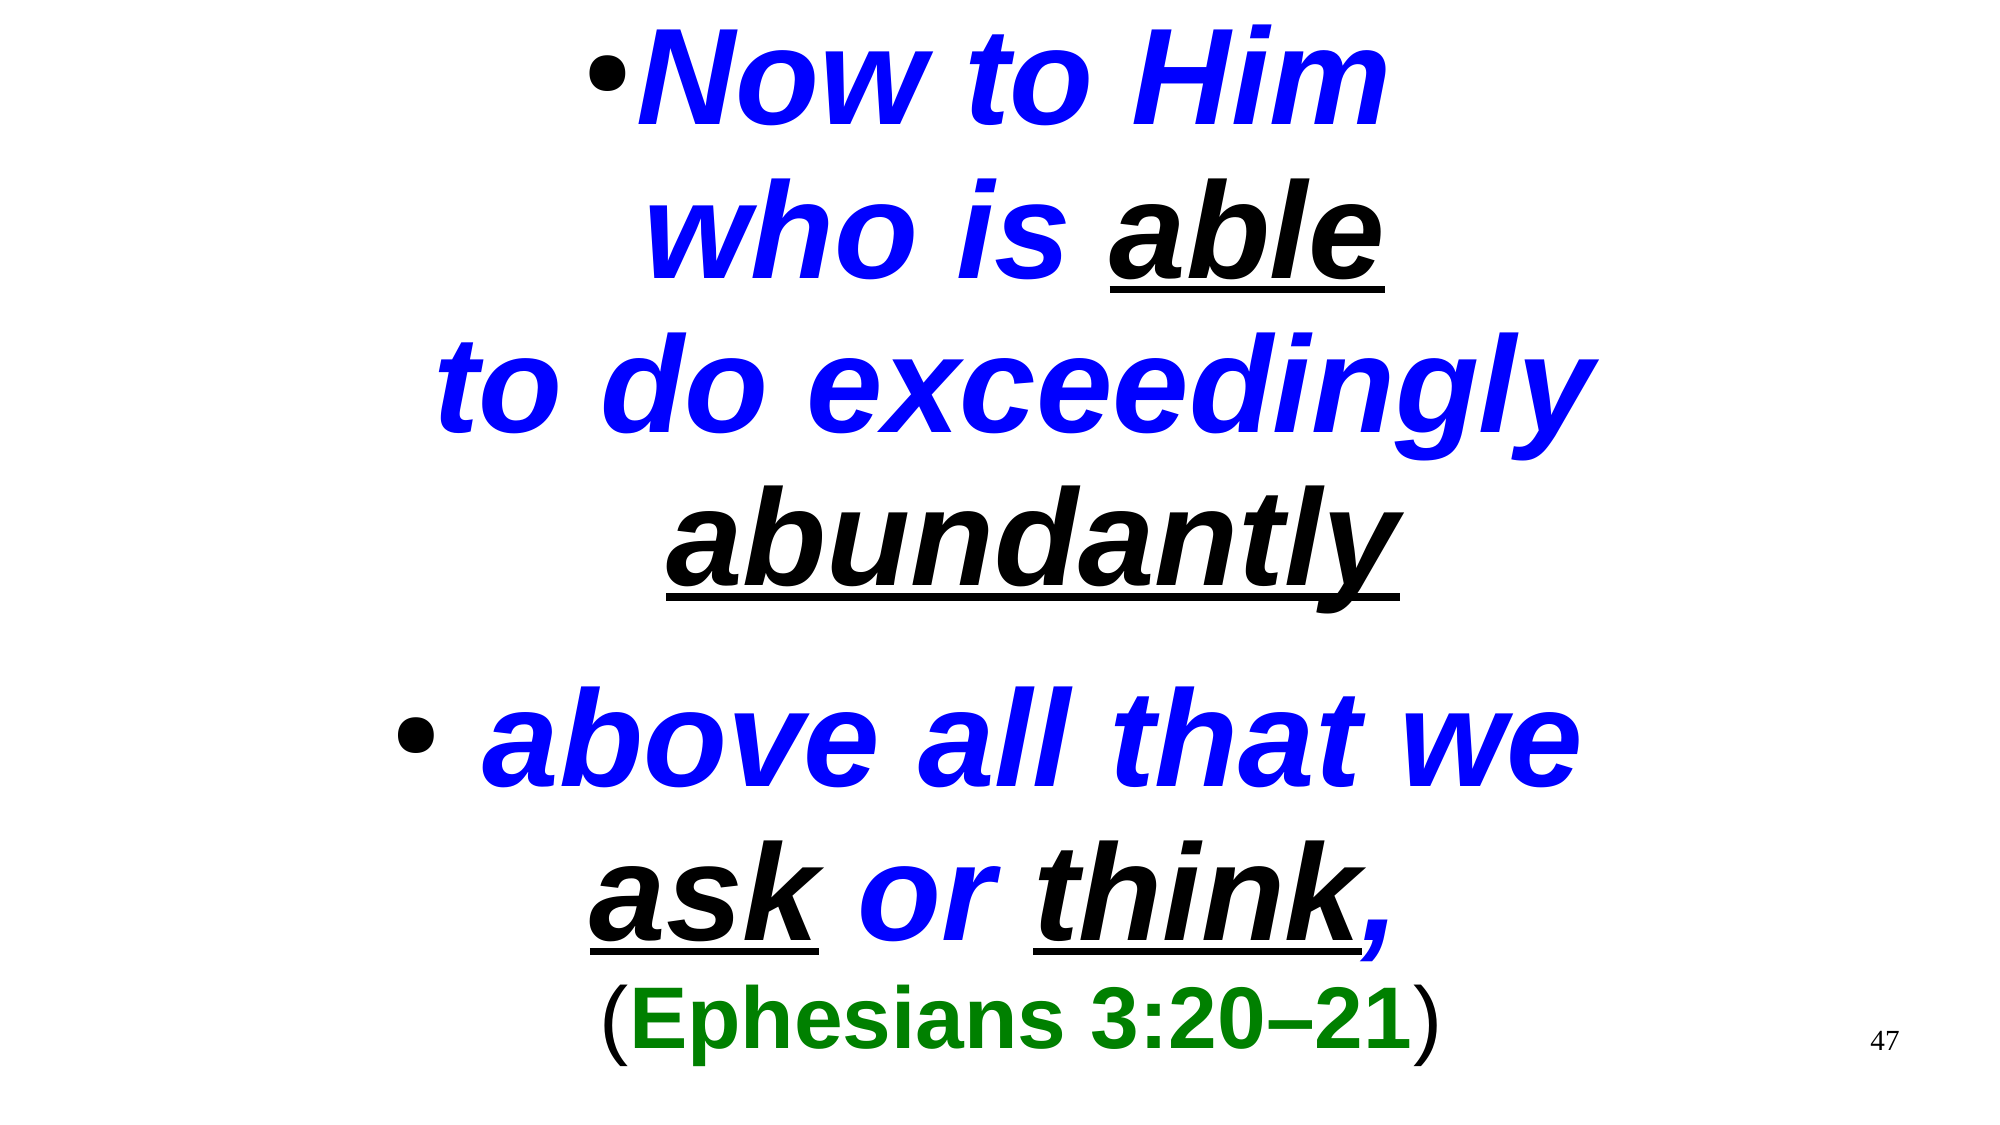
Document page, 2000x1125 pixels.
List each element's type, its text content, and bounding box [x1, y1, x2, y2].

list Now to Him who is able to do exceedingly abundantly above all that we ask or think, (Ephesians 3:20–21) [0, 0, 1996, 1123]
